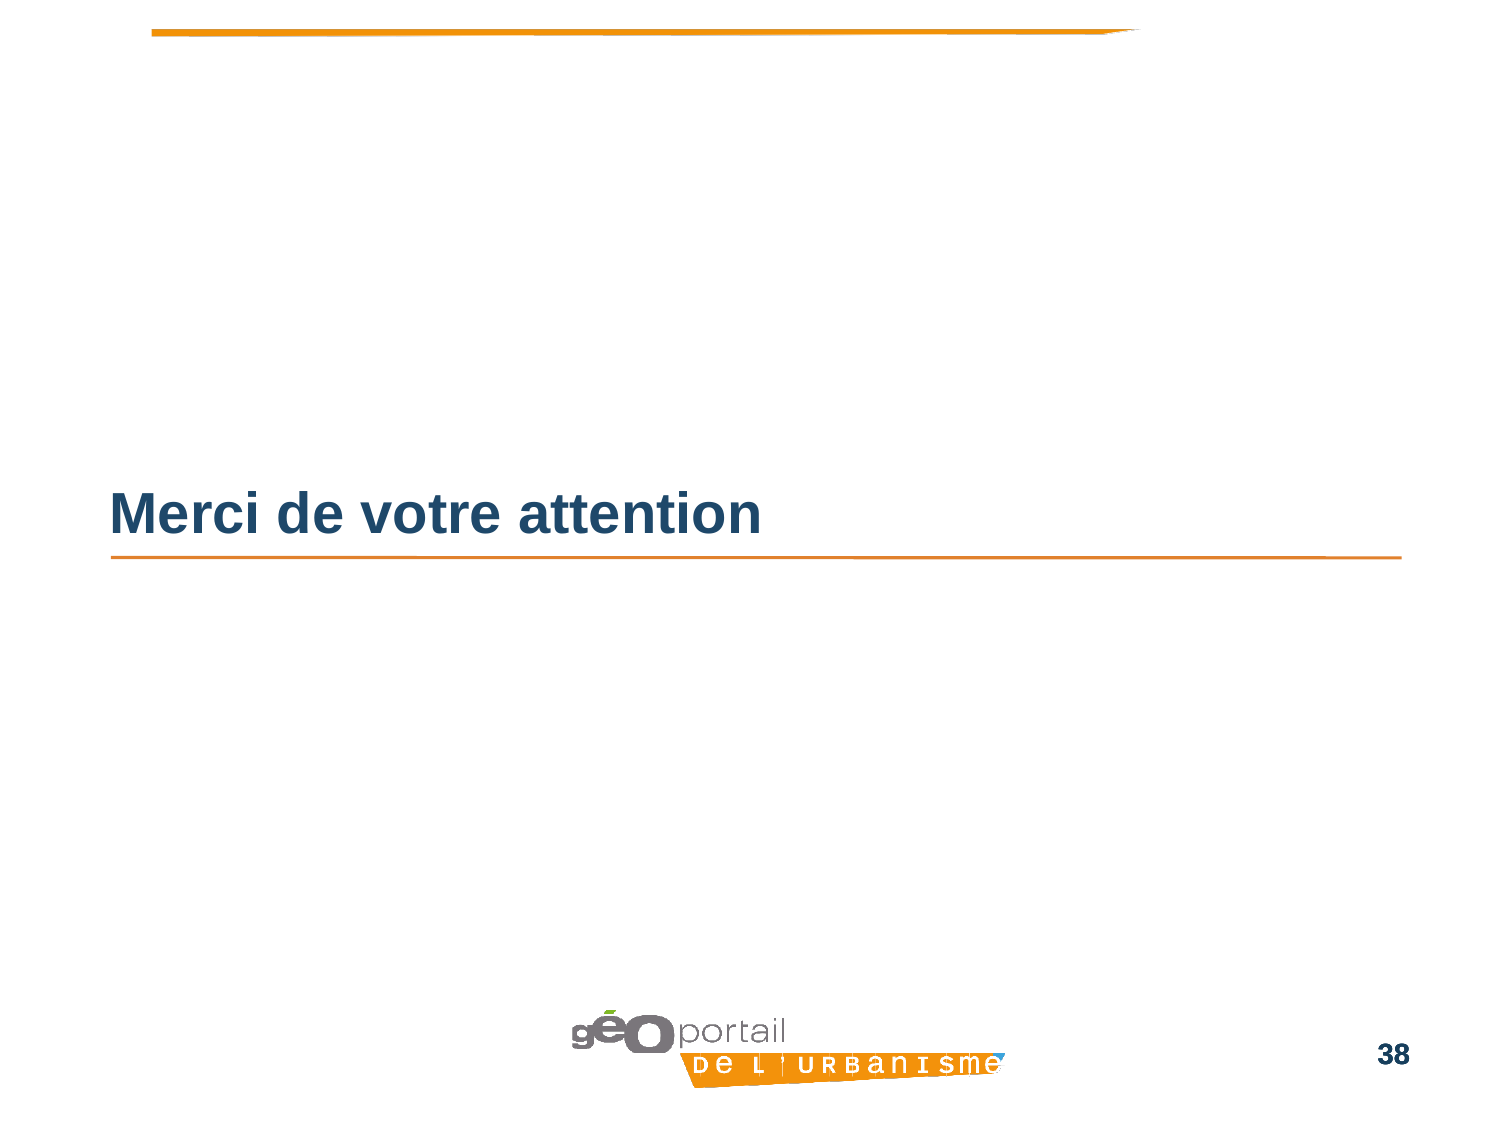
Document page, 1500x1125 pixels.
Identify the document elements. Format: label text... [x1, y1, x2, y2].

list Merci de votre attention [94, 467, 1370, 553]
picture [536, 869, 1037, 1125]
text_box <numéro> [1249, 1026, 1426, 1081]
